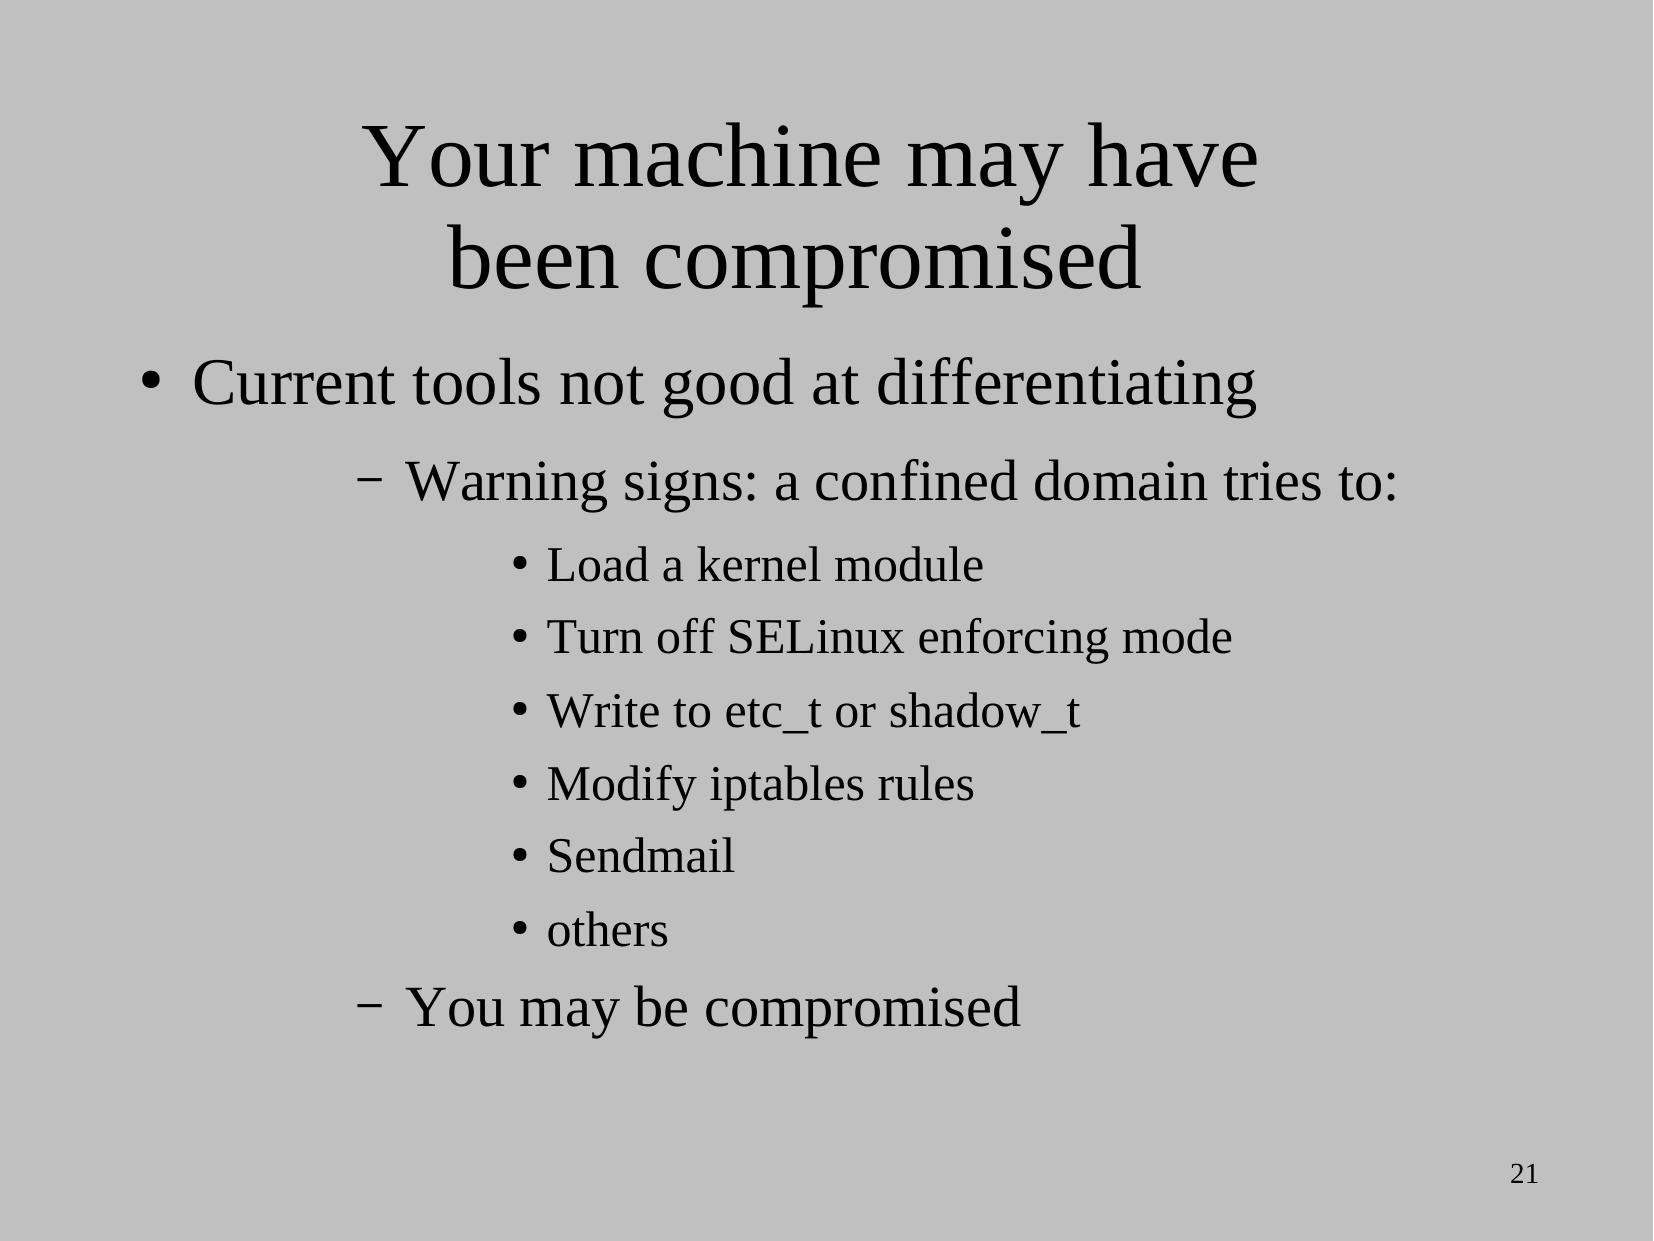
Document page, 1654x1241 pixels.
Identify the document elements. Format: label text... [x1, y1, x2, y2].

title Your machine may have been compromised [312, 102, 1279, 310]
list Current tools not good at differentiating Warning signs: a confined domain tries to: Load a kernel module Turn off SELinux enforcing mode Write to etc_t or shadow_t Modify iptables rules Sendmail others You may be compromised [121, 344, 1534, 1164]
